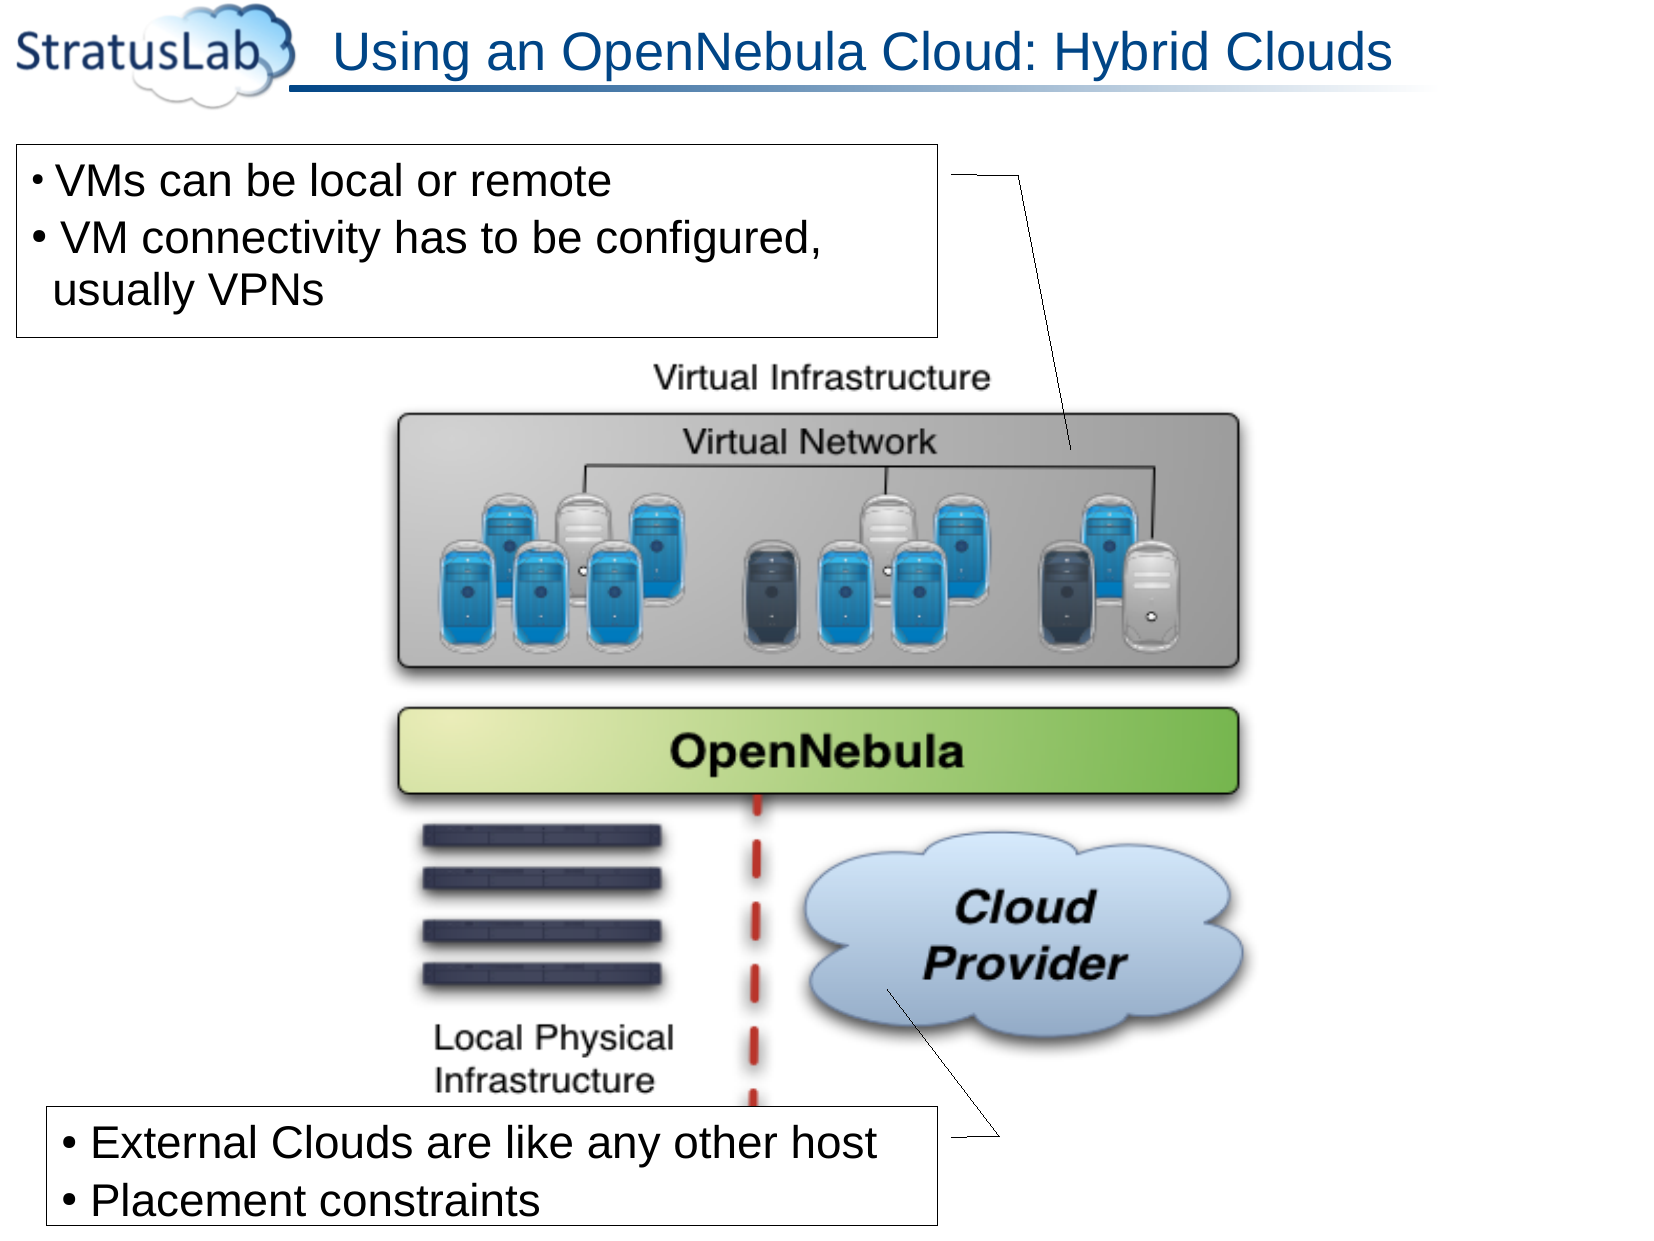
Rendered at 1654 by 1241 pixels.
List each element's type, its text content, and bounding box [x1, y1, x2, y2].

text_box VMs can be local or remote VM connectivity has to be configured, usually VPNs [16, 144, 938, 338]
text_box [289, 85, 1640, 92]
picture [375, 353, 1284, 1202]
picture [6, 0, 301, 117]
text_box External Clouds are like any other host Placement constraints [46, 1107, 938, 1225]
text_box Using an OpenNebula Cloud: Hybrid Clouds [317, 14, 1411, 90]
